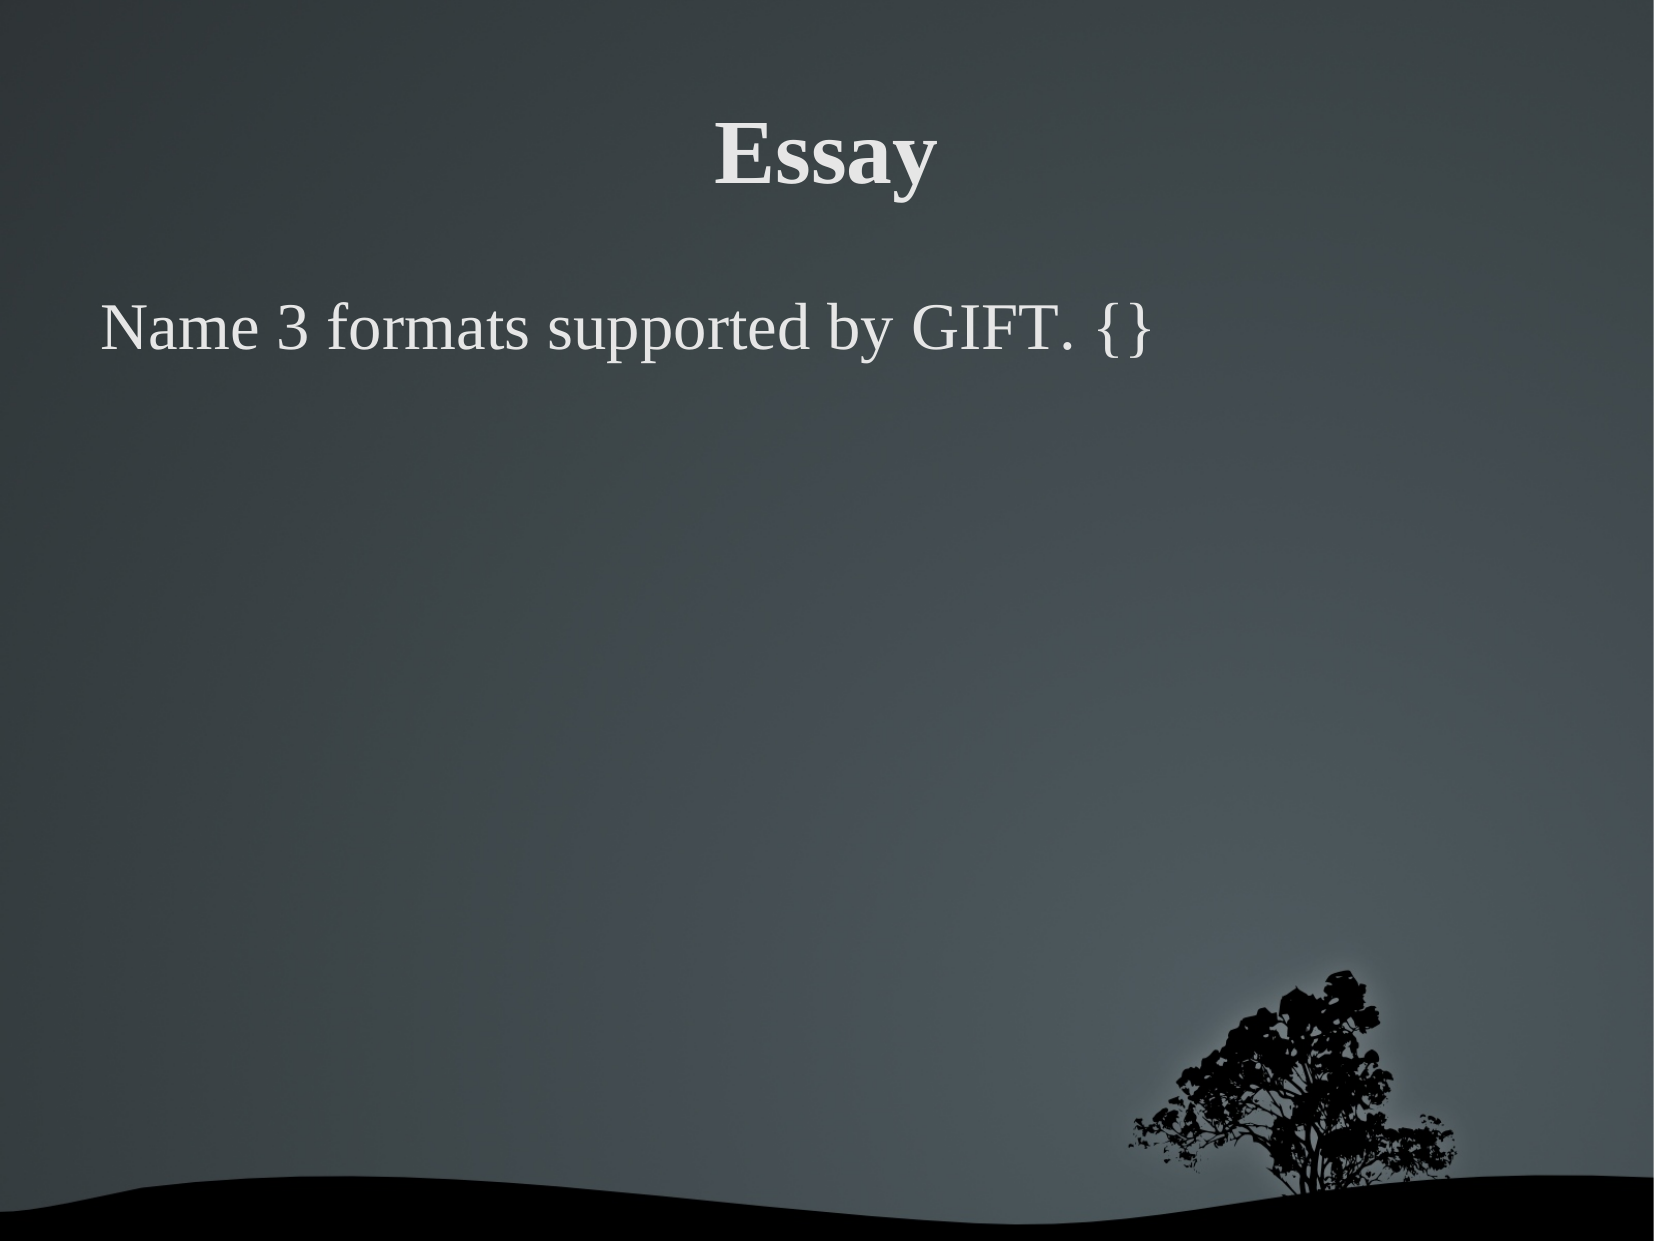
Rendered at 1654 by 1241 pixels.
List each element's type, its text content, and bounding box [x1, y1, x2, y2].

picture [0, 0, 1654, 1241]
list Name 3 formats supported by GIFT. {} [82, 290, 1571, 1094]
title Essay [82, 56, 1571, 250]
